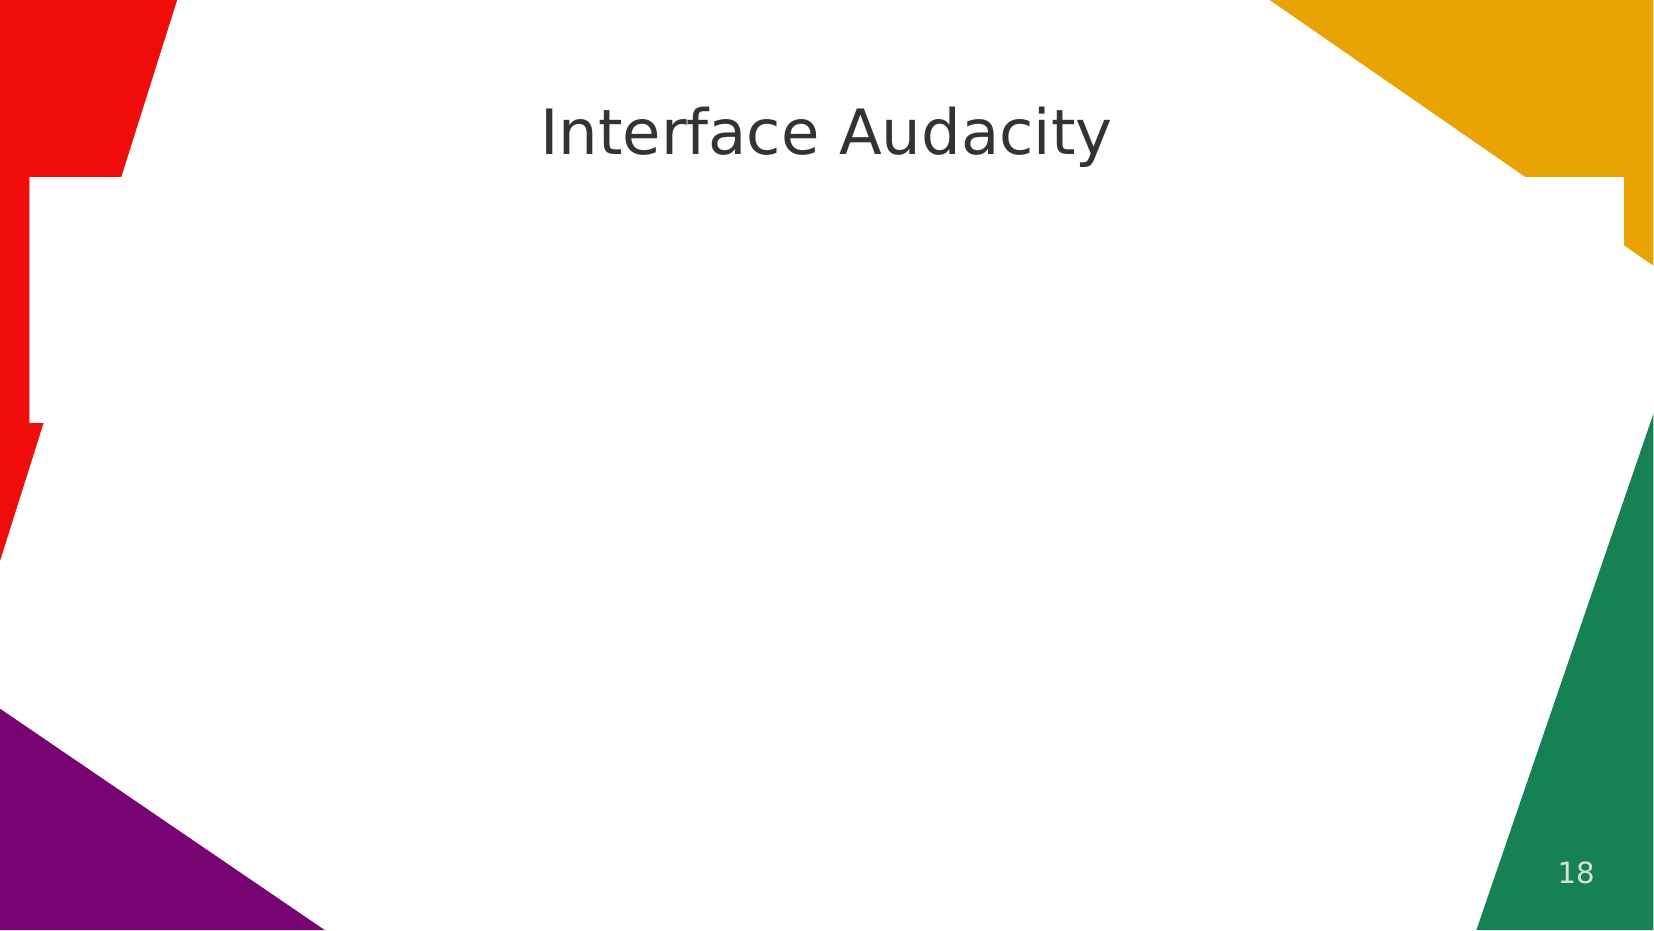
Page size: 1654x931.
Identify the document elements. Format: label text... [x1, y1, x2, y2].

picture [29, 177, 1624, 857]
title Interface Audacity [118, 59, 1536, 177]
